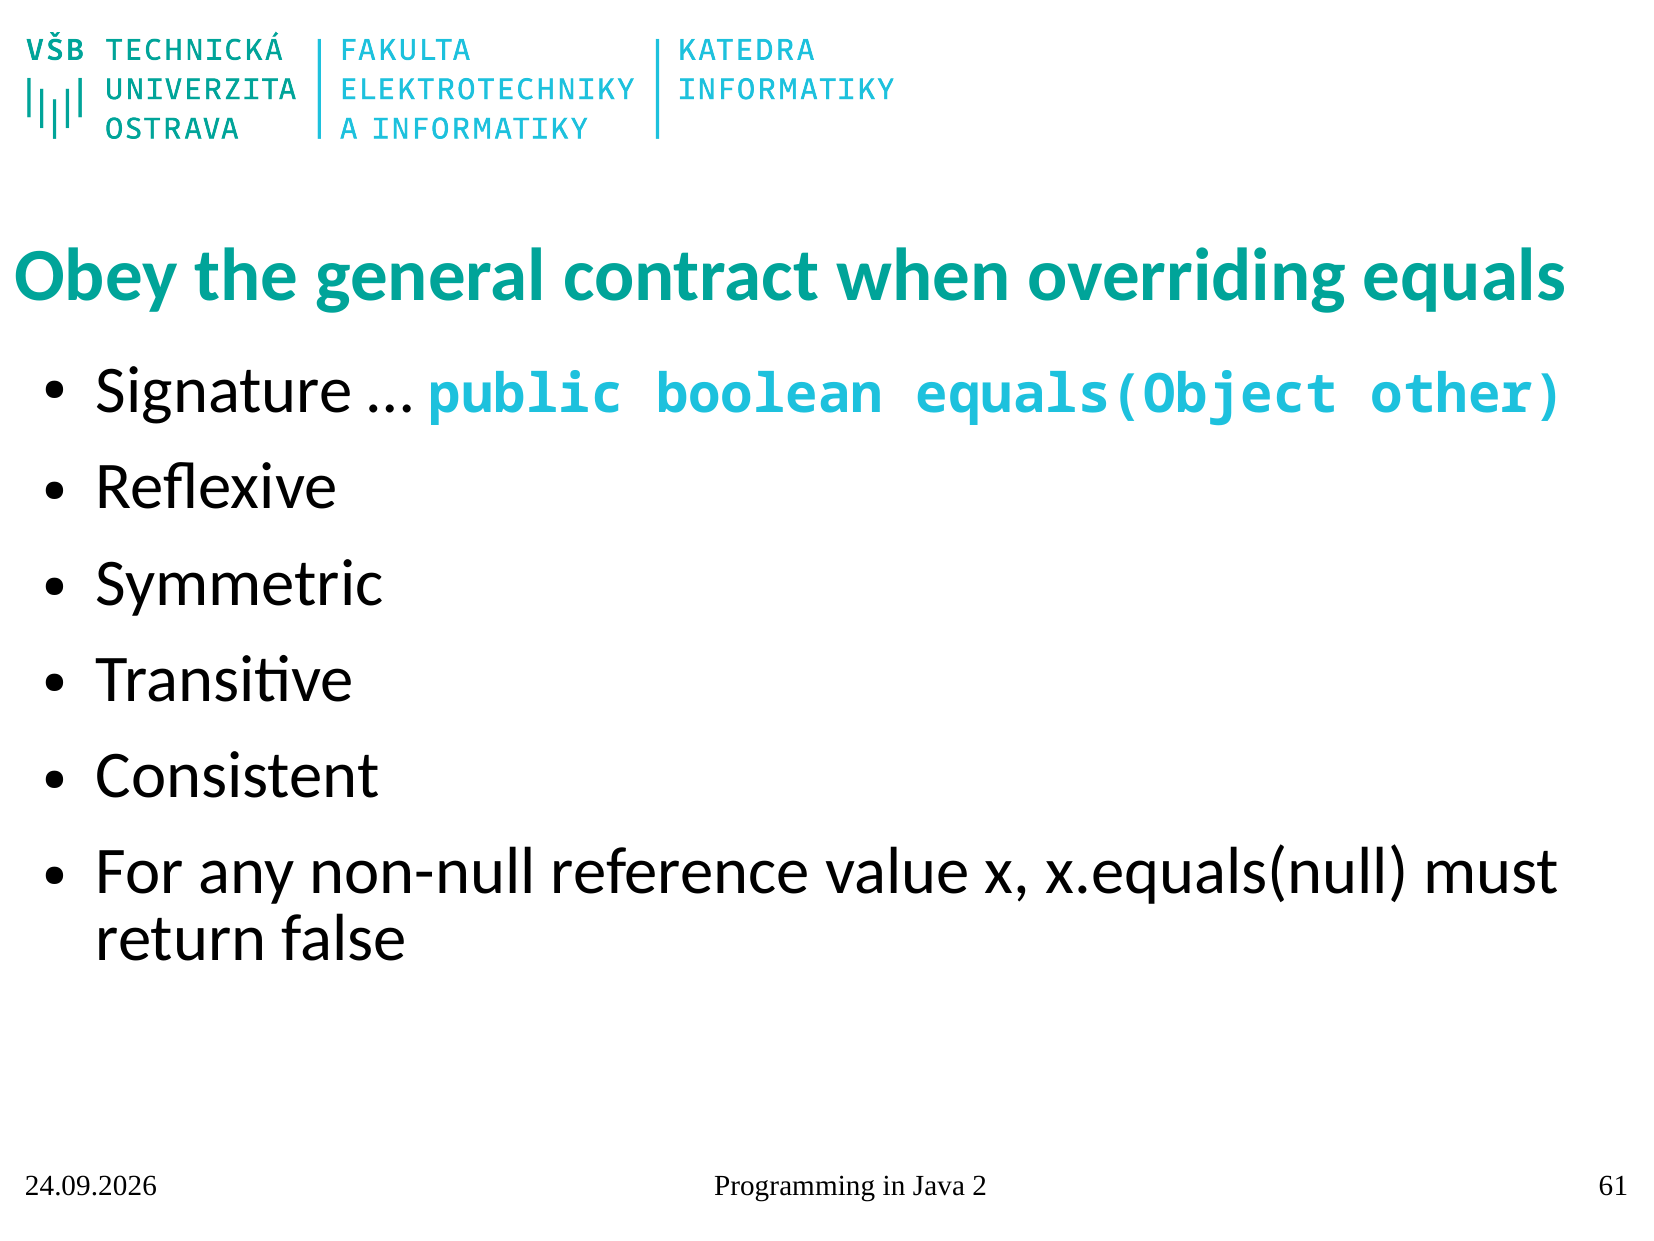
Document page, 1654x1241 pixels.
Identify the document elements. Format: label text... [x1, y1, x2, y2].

picture [26, 31, 894, 139]
list Signature … public boolean equals(Object other) Reflexive Symmetric Transitive Consistent For any non-null reference value x, x.equals(null) must return false [24, 354, 1629, 1146]
title Obey the general contract when overriding equals [14, 165, 1619, 319]
